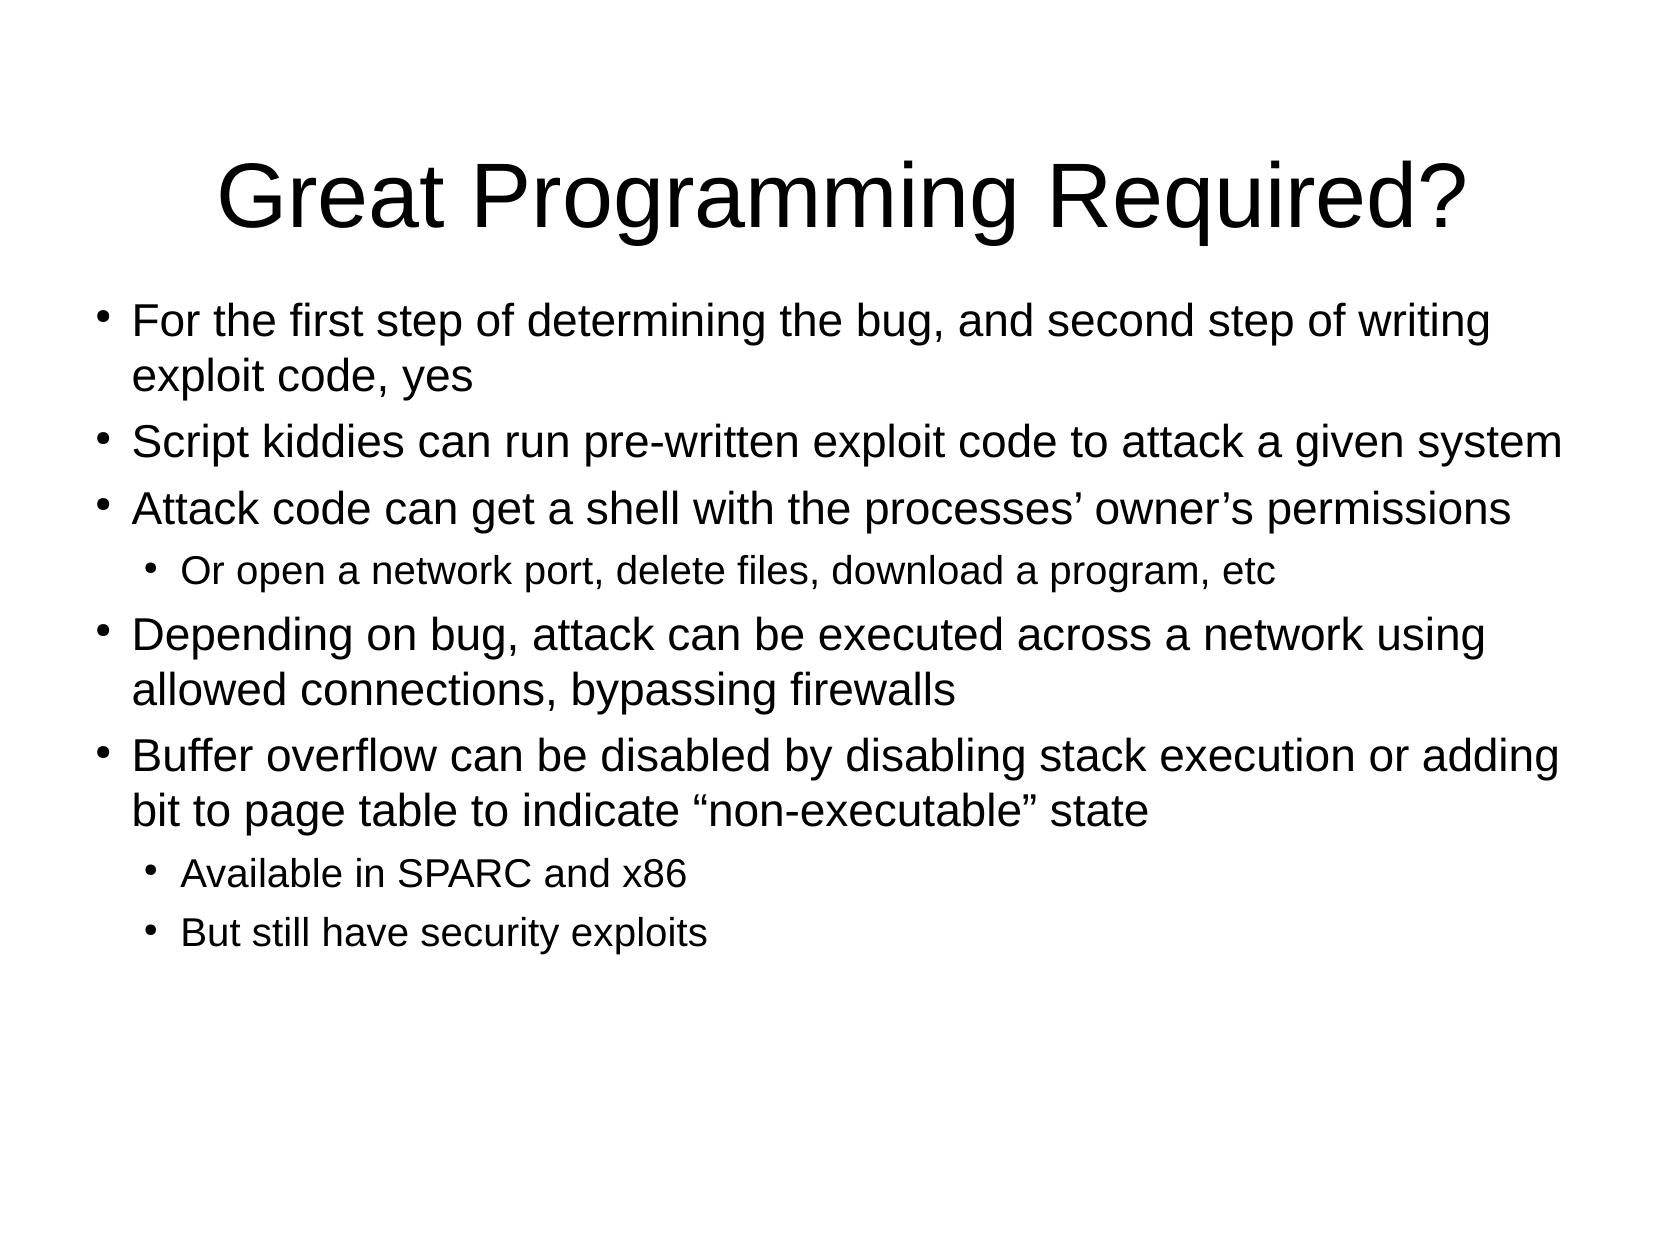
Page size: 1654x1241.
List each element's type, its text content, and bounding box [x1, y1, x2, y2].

list For the first step of determining the bug, and second step of writing exploit code, yes Script kiddies can run pre-written exploit code to attack a given system Attack code can get a shell with the processes’ owner’s permissions Or open a network port, delete files, download a program, etc Depending on bug, attack can be executed across a network using allowed connections, bypassing firewalls Buffer overflow can be disabled by disabling stack execution or adding bit to page table to indicate “non-executable” state Available in SPARC and x86 But still have security exploits [82, 290, 1571, 1010]
title Great Programming Required? [82, 49, 1571, 257]
